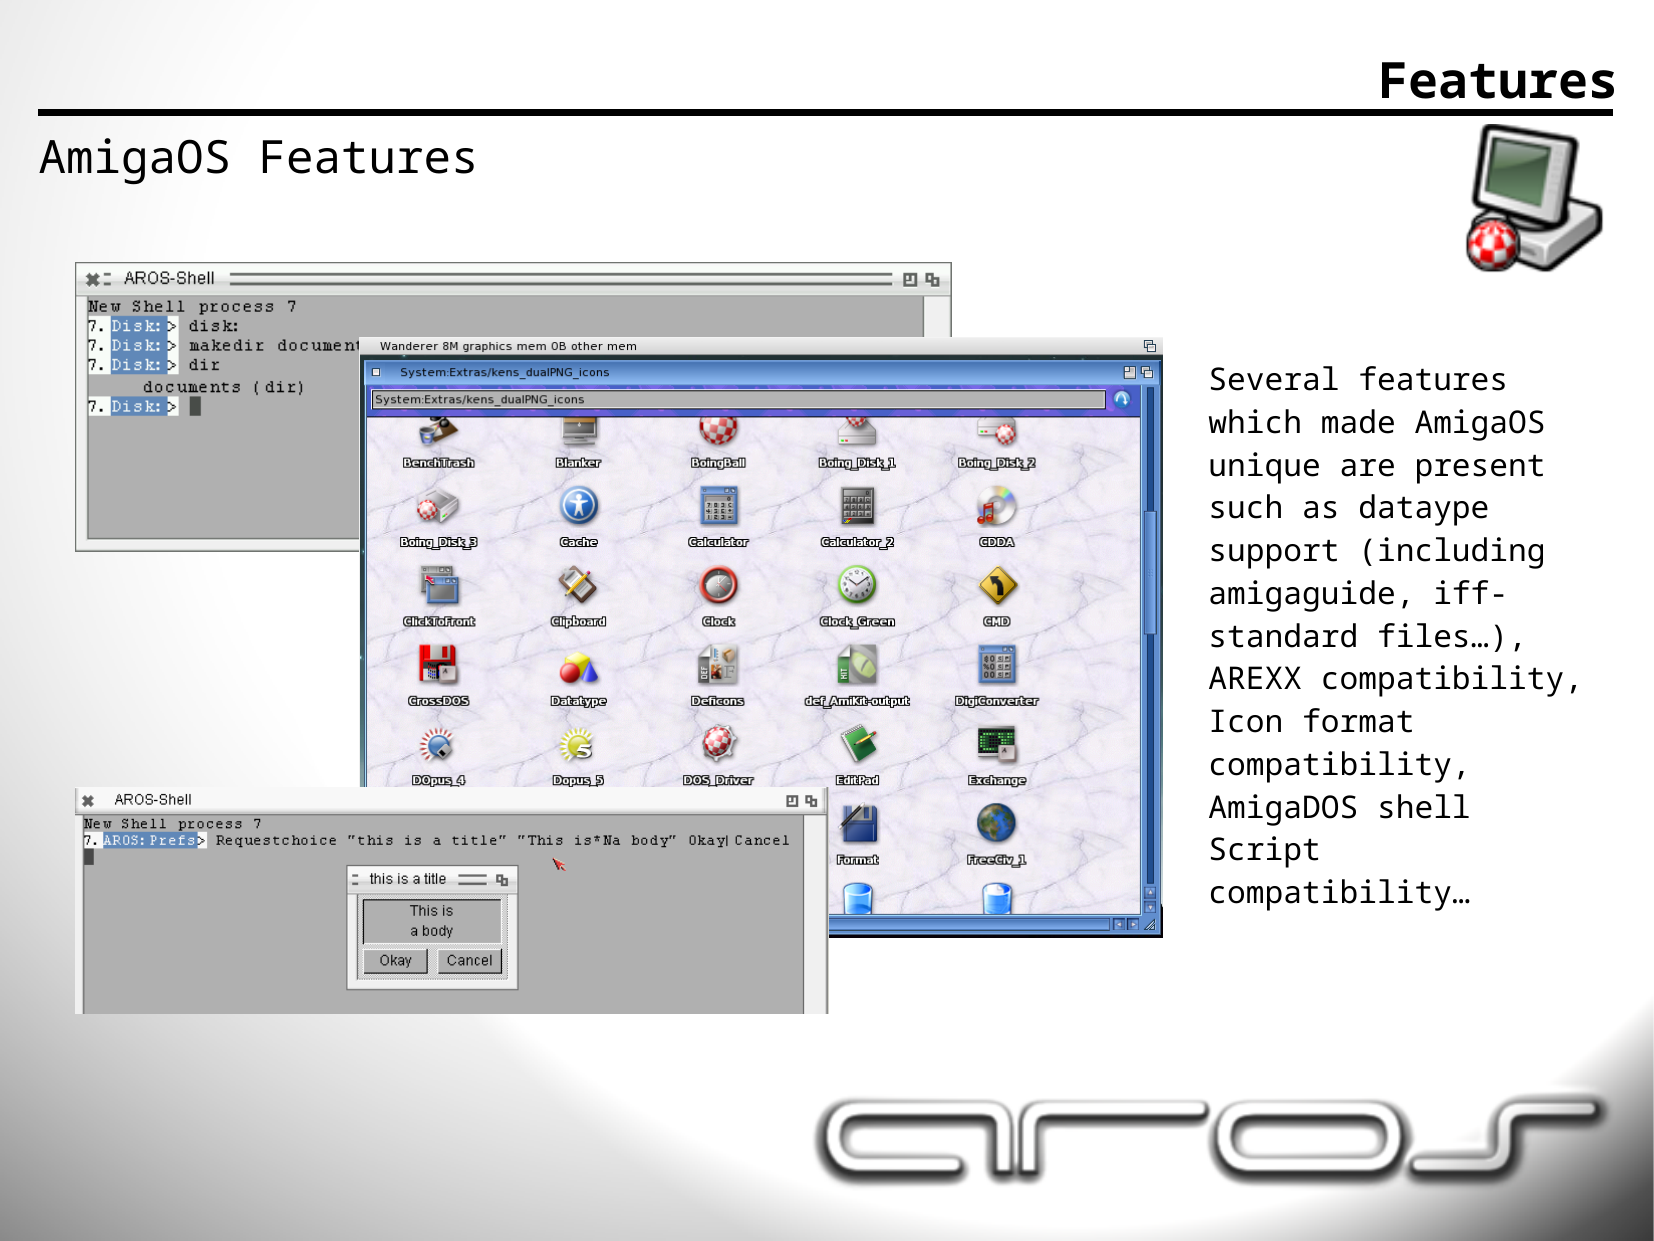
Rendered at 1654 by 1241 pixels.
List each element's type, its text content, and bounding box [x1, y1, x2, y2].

text_box Several features which made AmigaOS unique are present such as dataype support (including amigaguide, iff-standard files…), AREXX compatibility, Icon format compatibility, AmigaDOS shell Script compatibility… [1193, 349, 1607, 875]
text_box AmigaOS Features [23, 116, 494, 178]
picture [0, 0, 1654, 1241]
text_box Features [1363, 37, 1637, 103]
